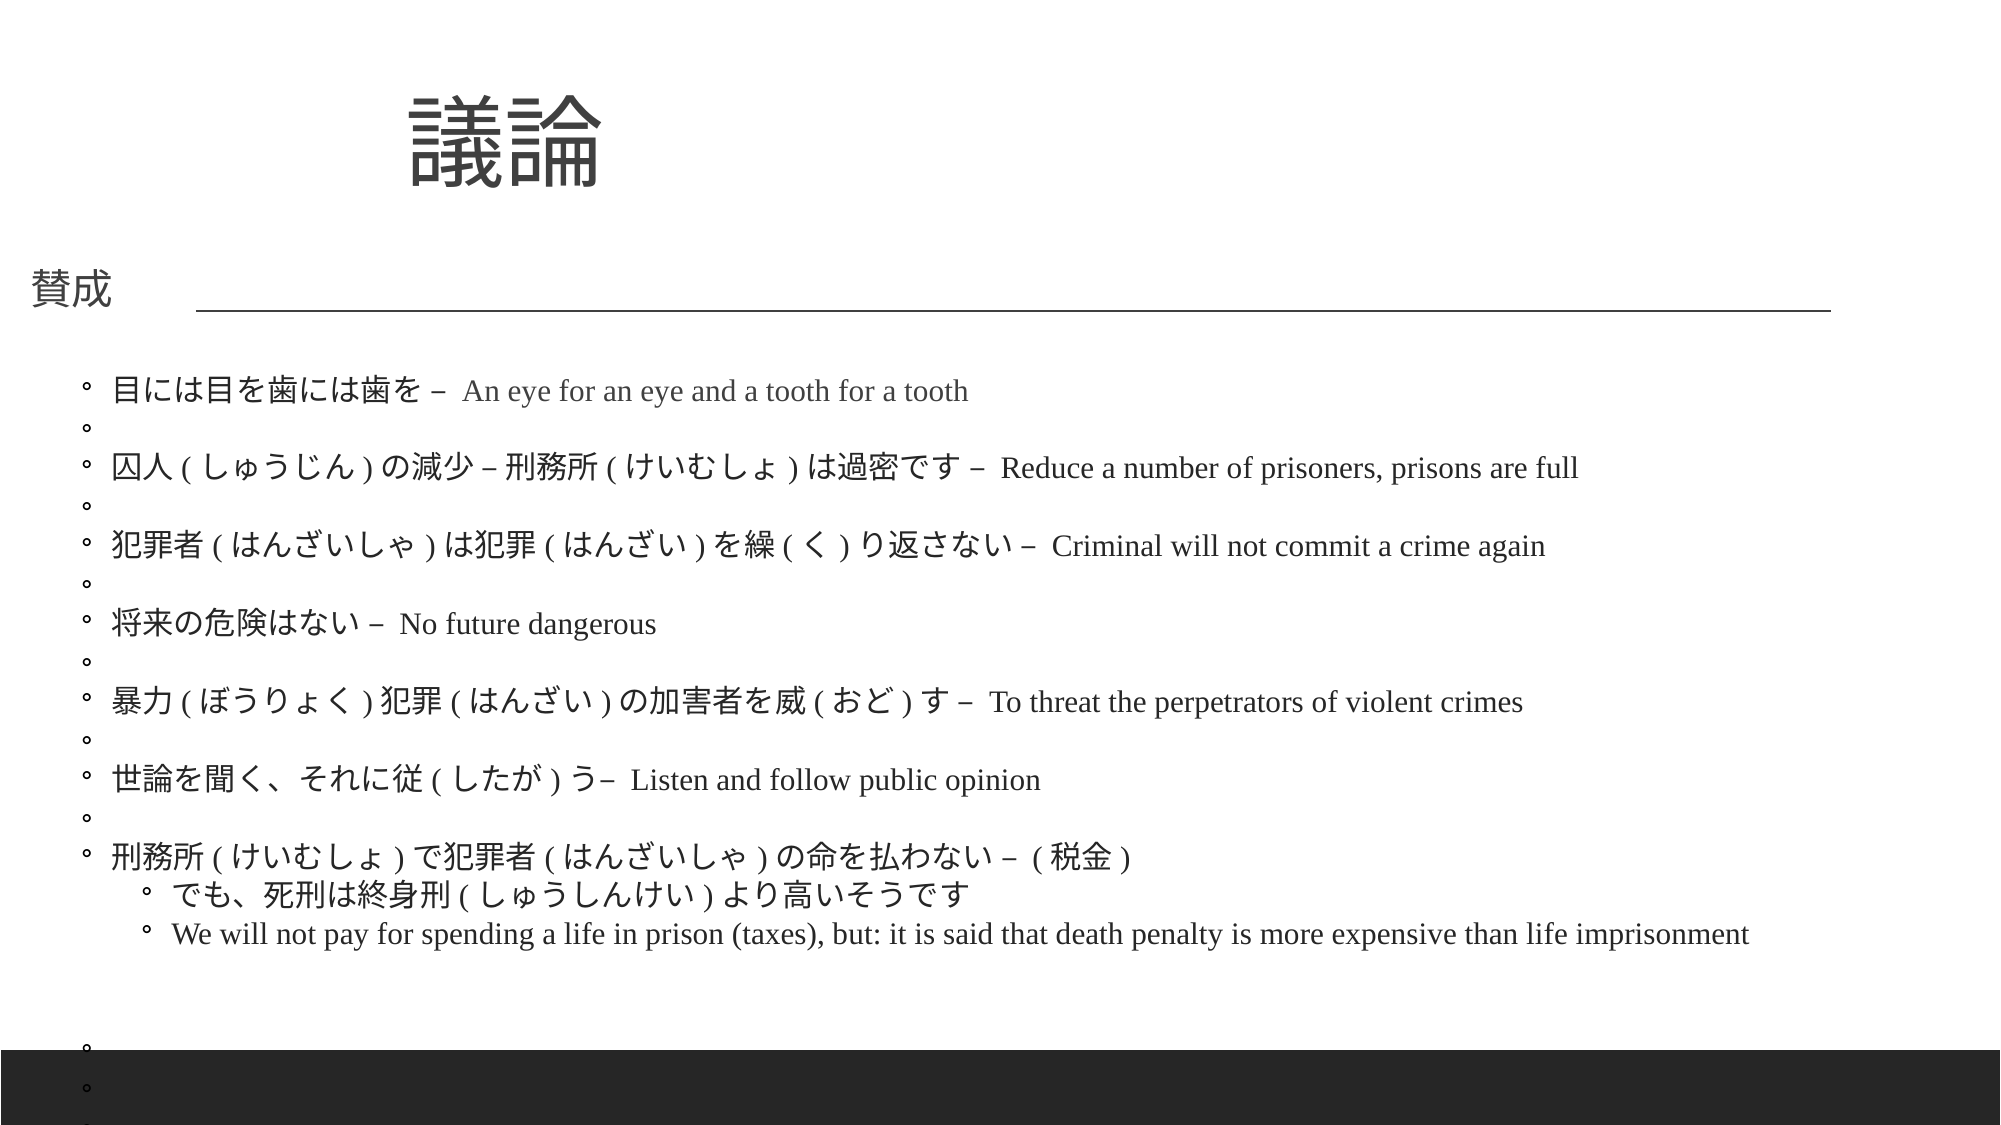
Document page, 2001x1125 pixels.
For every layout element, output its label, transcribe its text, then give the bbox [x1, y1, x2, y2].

title 議論 [15, 0, 1666, 210]
list 賛成 目には目を歯には歯を – An eye for an eye and a tooth for a tooth 囚人(しゅうじん)の減少 – 刑務所(けいむしょ)は過密です – Reduce a number of prisoners, prisons are full 犯罪者(はんざいしゃ)は犯罪(はんざい)を繰(く)り返さない – Criminal will not commit a crime again 将来の危険はない – No future dangerous 暴力(ぼうりょく)犯罪(はんざい)の加害者を威(おど)す – To threat the perpetrators of violent crimes 世論を聞く、それに従(したが)う– Listen and follow public opinion 刑務所(けいむしょ)で犯罪者(はんざいしゃ)の命を払わない – (税金) でも、死刑は終身刑(しゅうしんけい)より高いそうです We will not pay for spending a life in prison (taxes), but: it is said that death penalty is more expensive than life imprisonment [15, 264, 1966, 1075]
